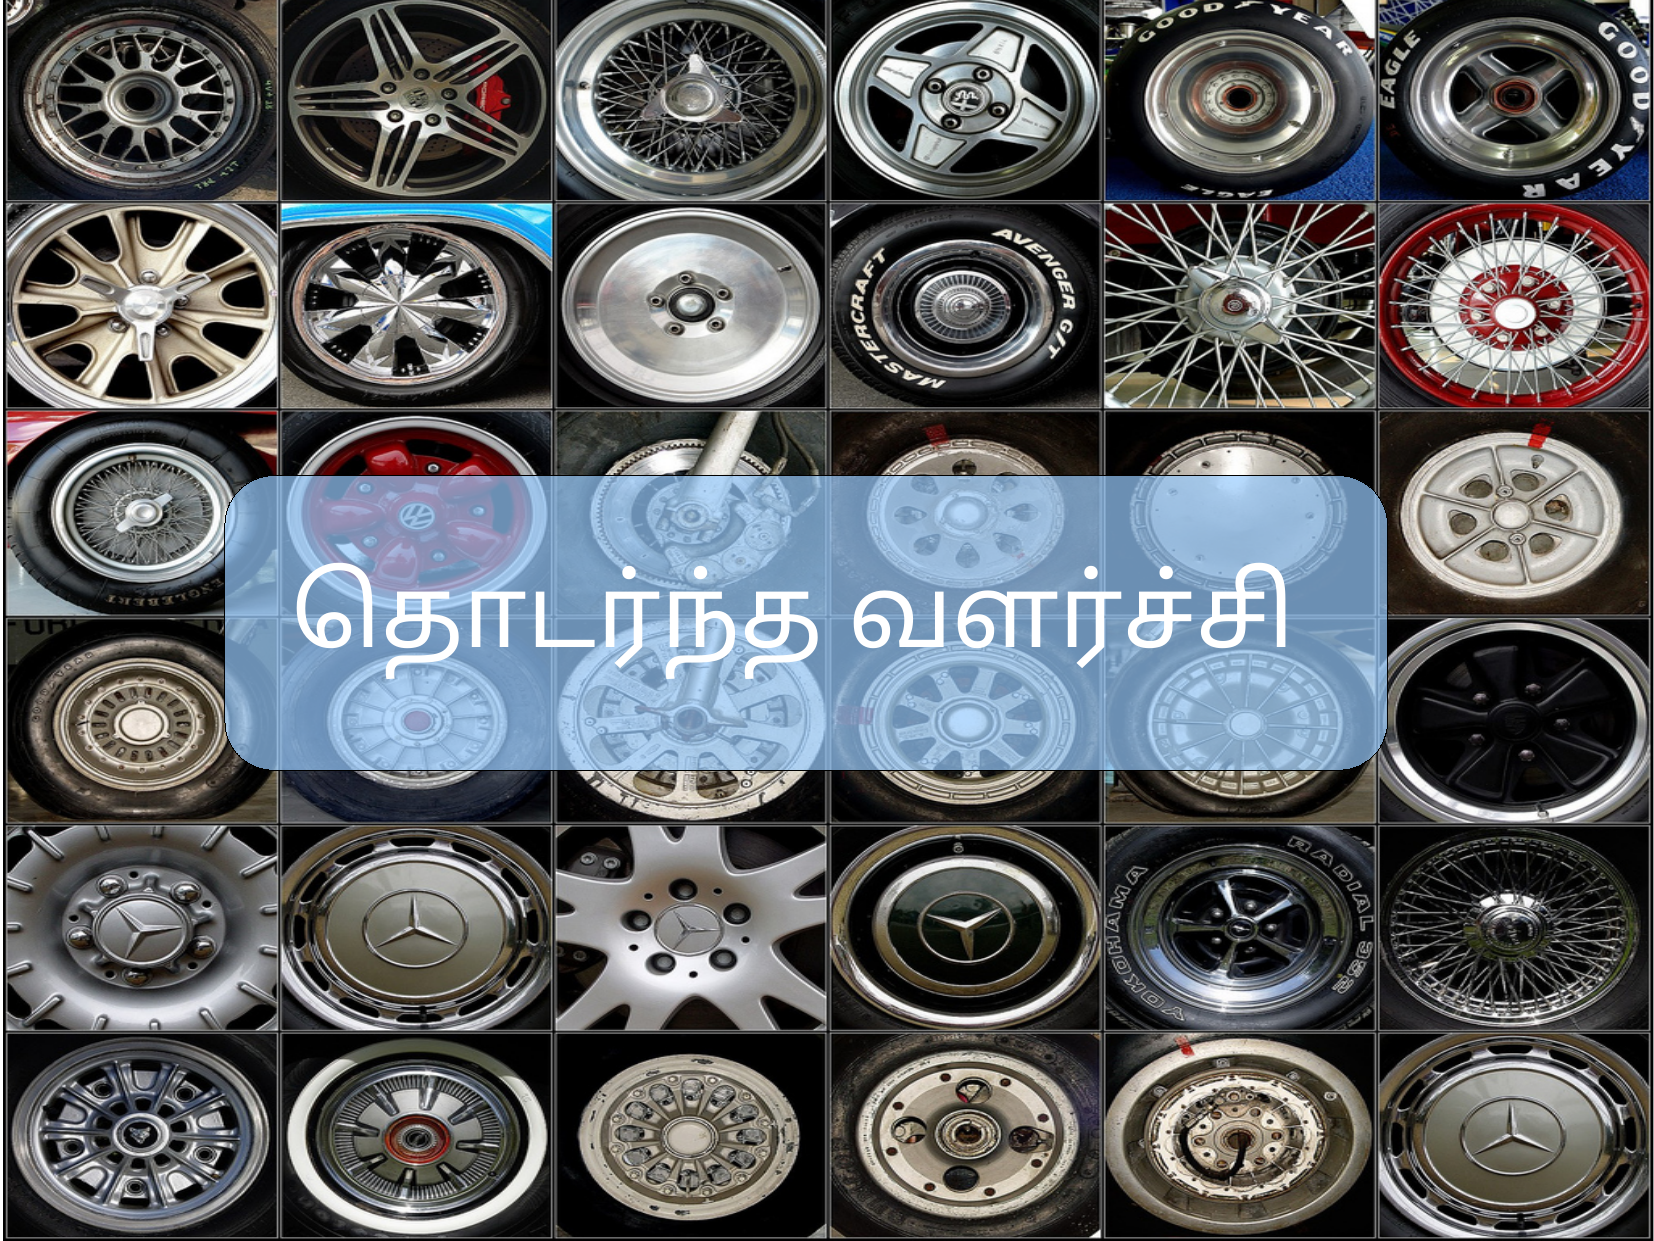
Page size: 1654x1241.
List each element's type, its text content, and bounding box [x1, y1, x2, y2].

text_box தொடர்ந்த வளர்ச்சி [224, 475, 1388, 771]
picture [3, 0, 1654, 1241]
